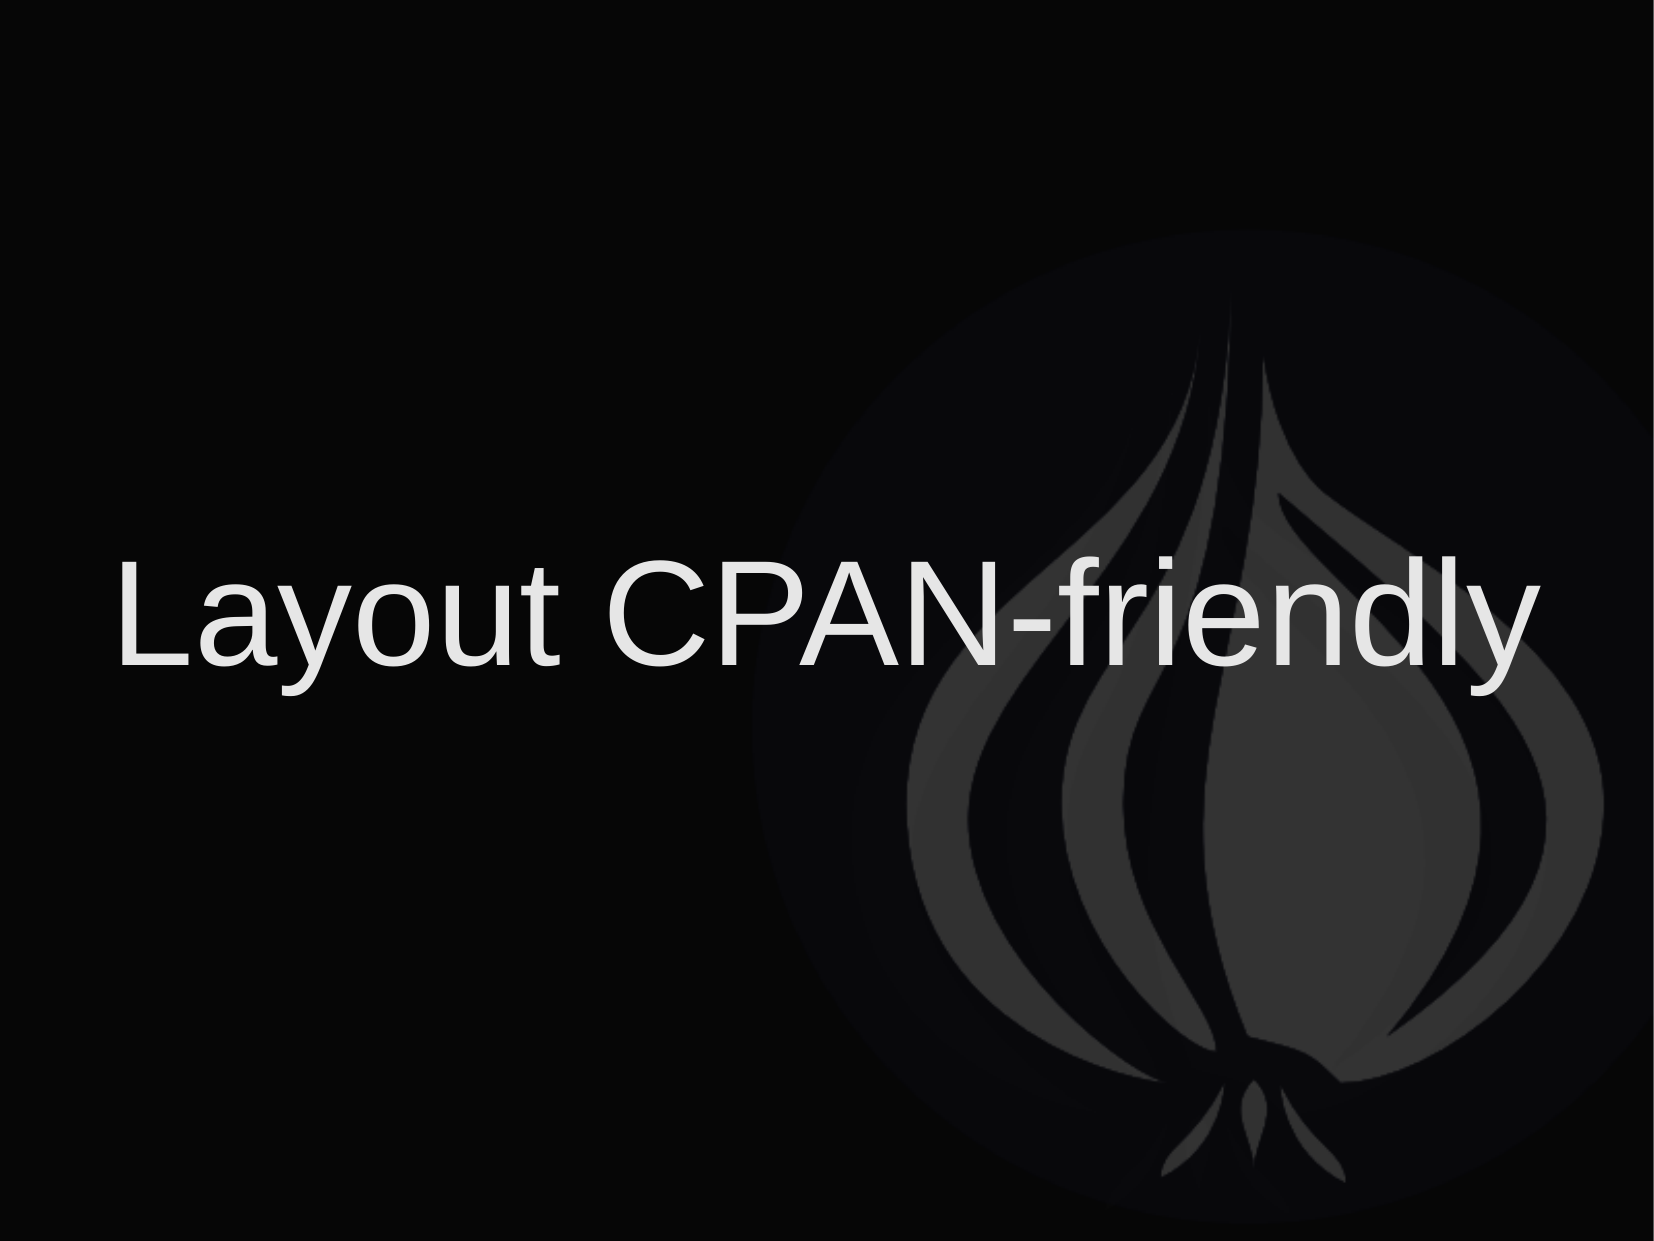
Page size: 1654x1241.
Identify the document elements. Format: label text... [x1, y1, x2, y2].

picture [0, 0, 1654, 1241]
subtitle Layout CPAN-friendly [82, 118, 1571, 1109]
